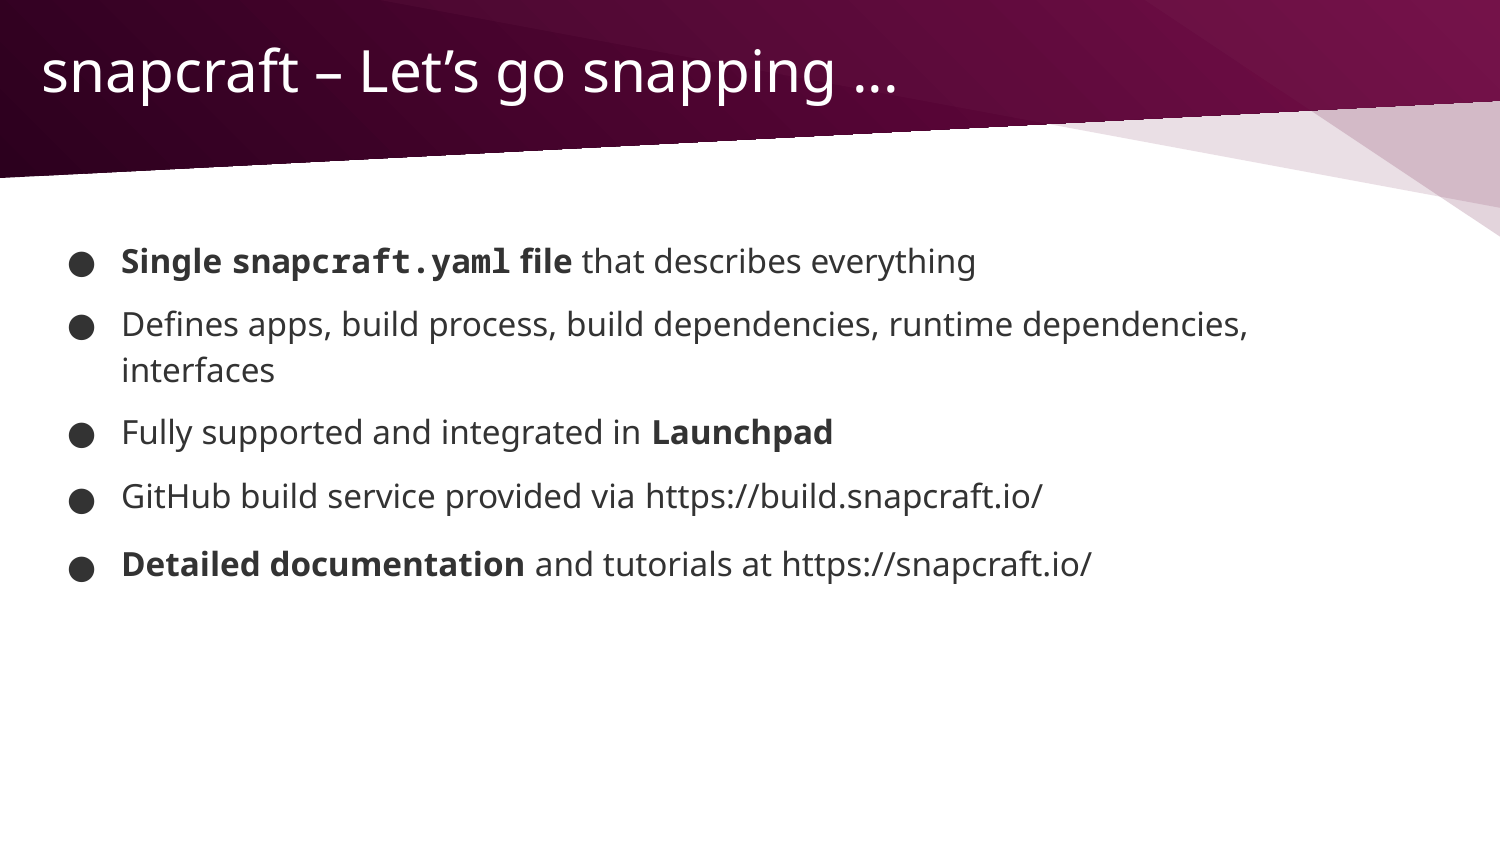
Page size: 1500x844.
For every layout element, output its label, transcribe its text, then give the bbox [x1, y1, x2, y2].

title snapcraft – Let’s go snapping ... [41, 5, 1336, 134]
list Single snapcraft.yaml file that describes everything Defines apps, build process, build dependencies, runtime dependencies, interfaces Fully supported and integrated in Launchpad GitHub build service provided via https://build.snapcraft.io/ Detailed documentation and tutorials at https://snapcraft.io/ [35, 229, 1324, 789]
